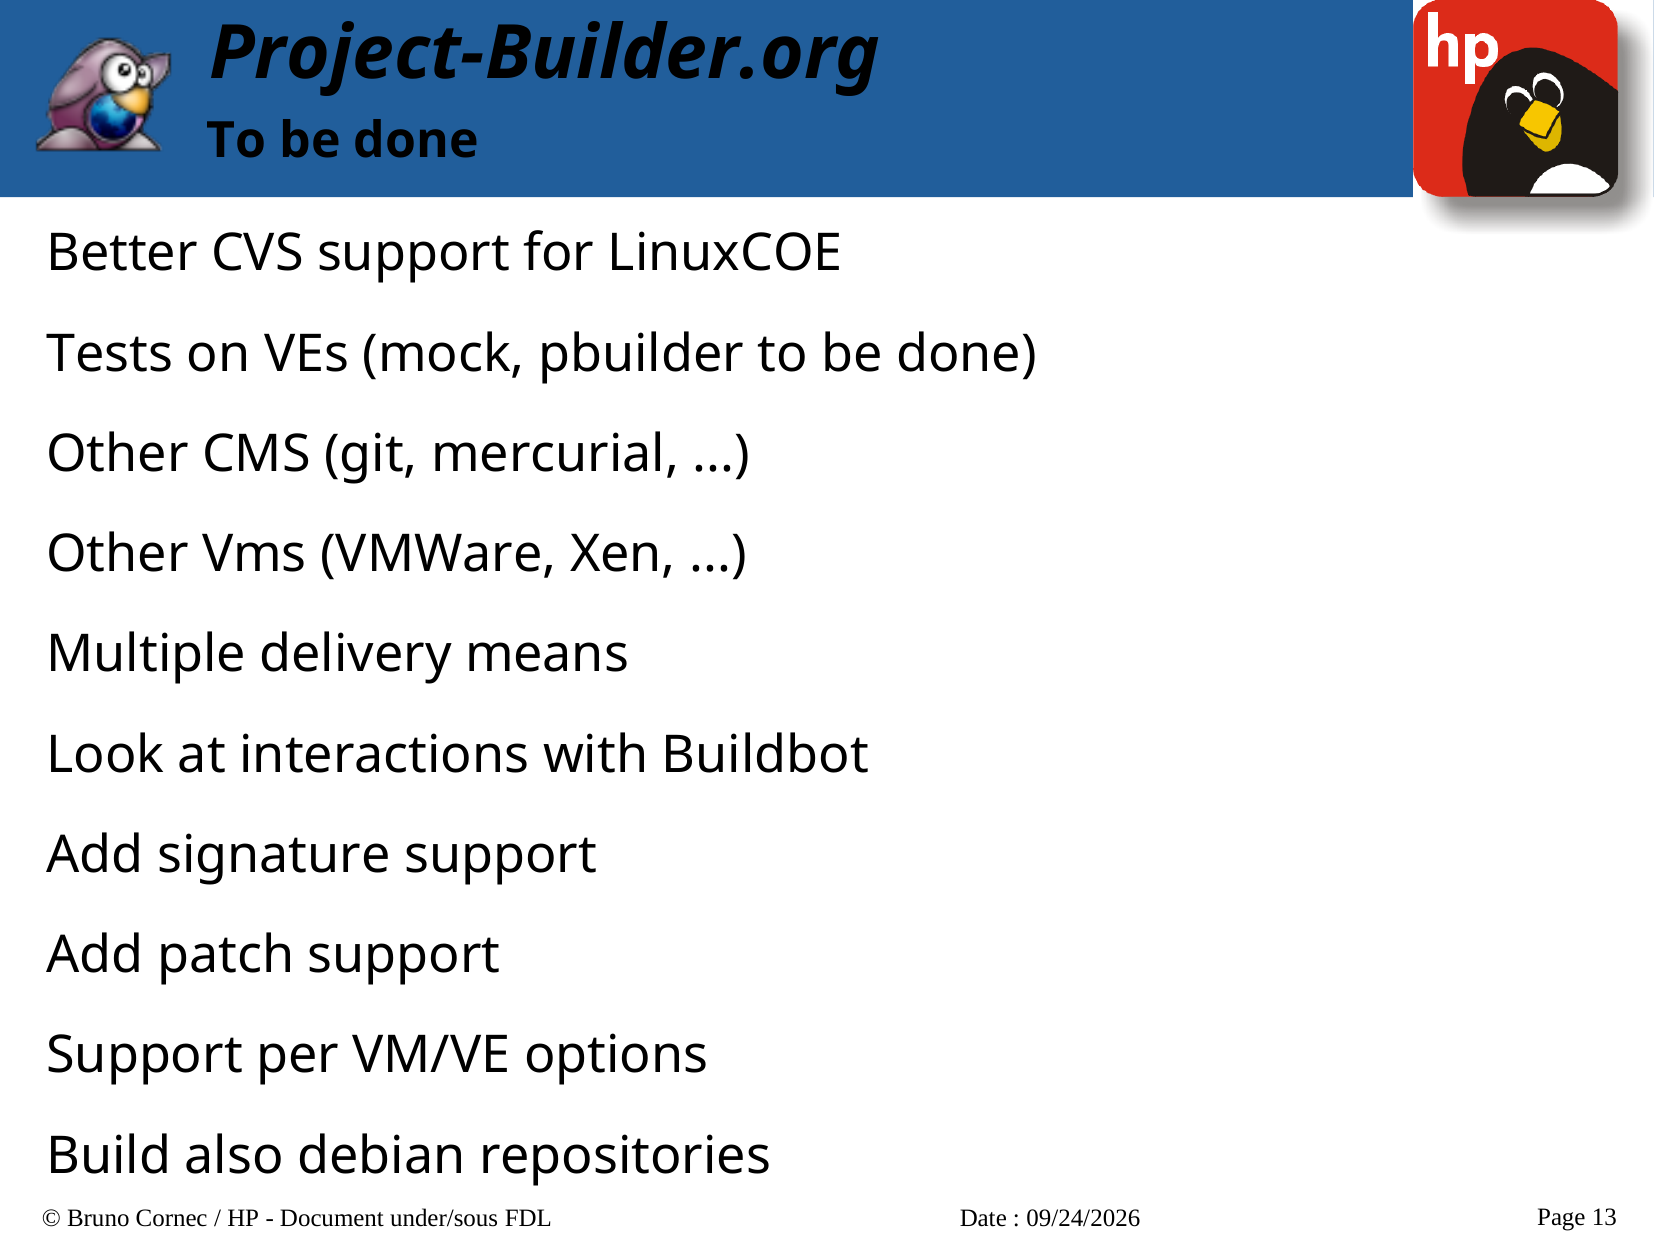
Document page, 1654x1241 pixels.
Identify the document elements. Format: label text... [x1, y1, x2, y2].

list Better CVS support for LinuxCOE Tests on VEs (mock, pbuilder to be done) Other CMS (git, mercurial, ...) Other Vms (VMWare, Xen, ...) Multiple delivery means Look at interactions with Buildbot Add signature support Add patch support Support per VM/VE options Build also debian repositories [34, 215, 1642, 1101]
picture [0, 0, 211, 199]
picture [1413, 0, 1654, 235]
title To be done [206, 59, 1121, 221]
